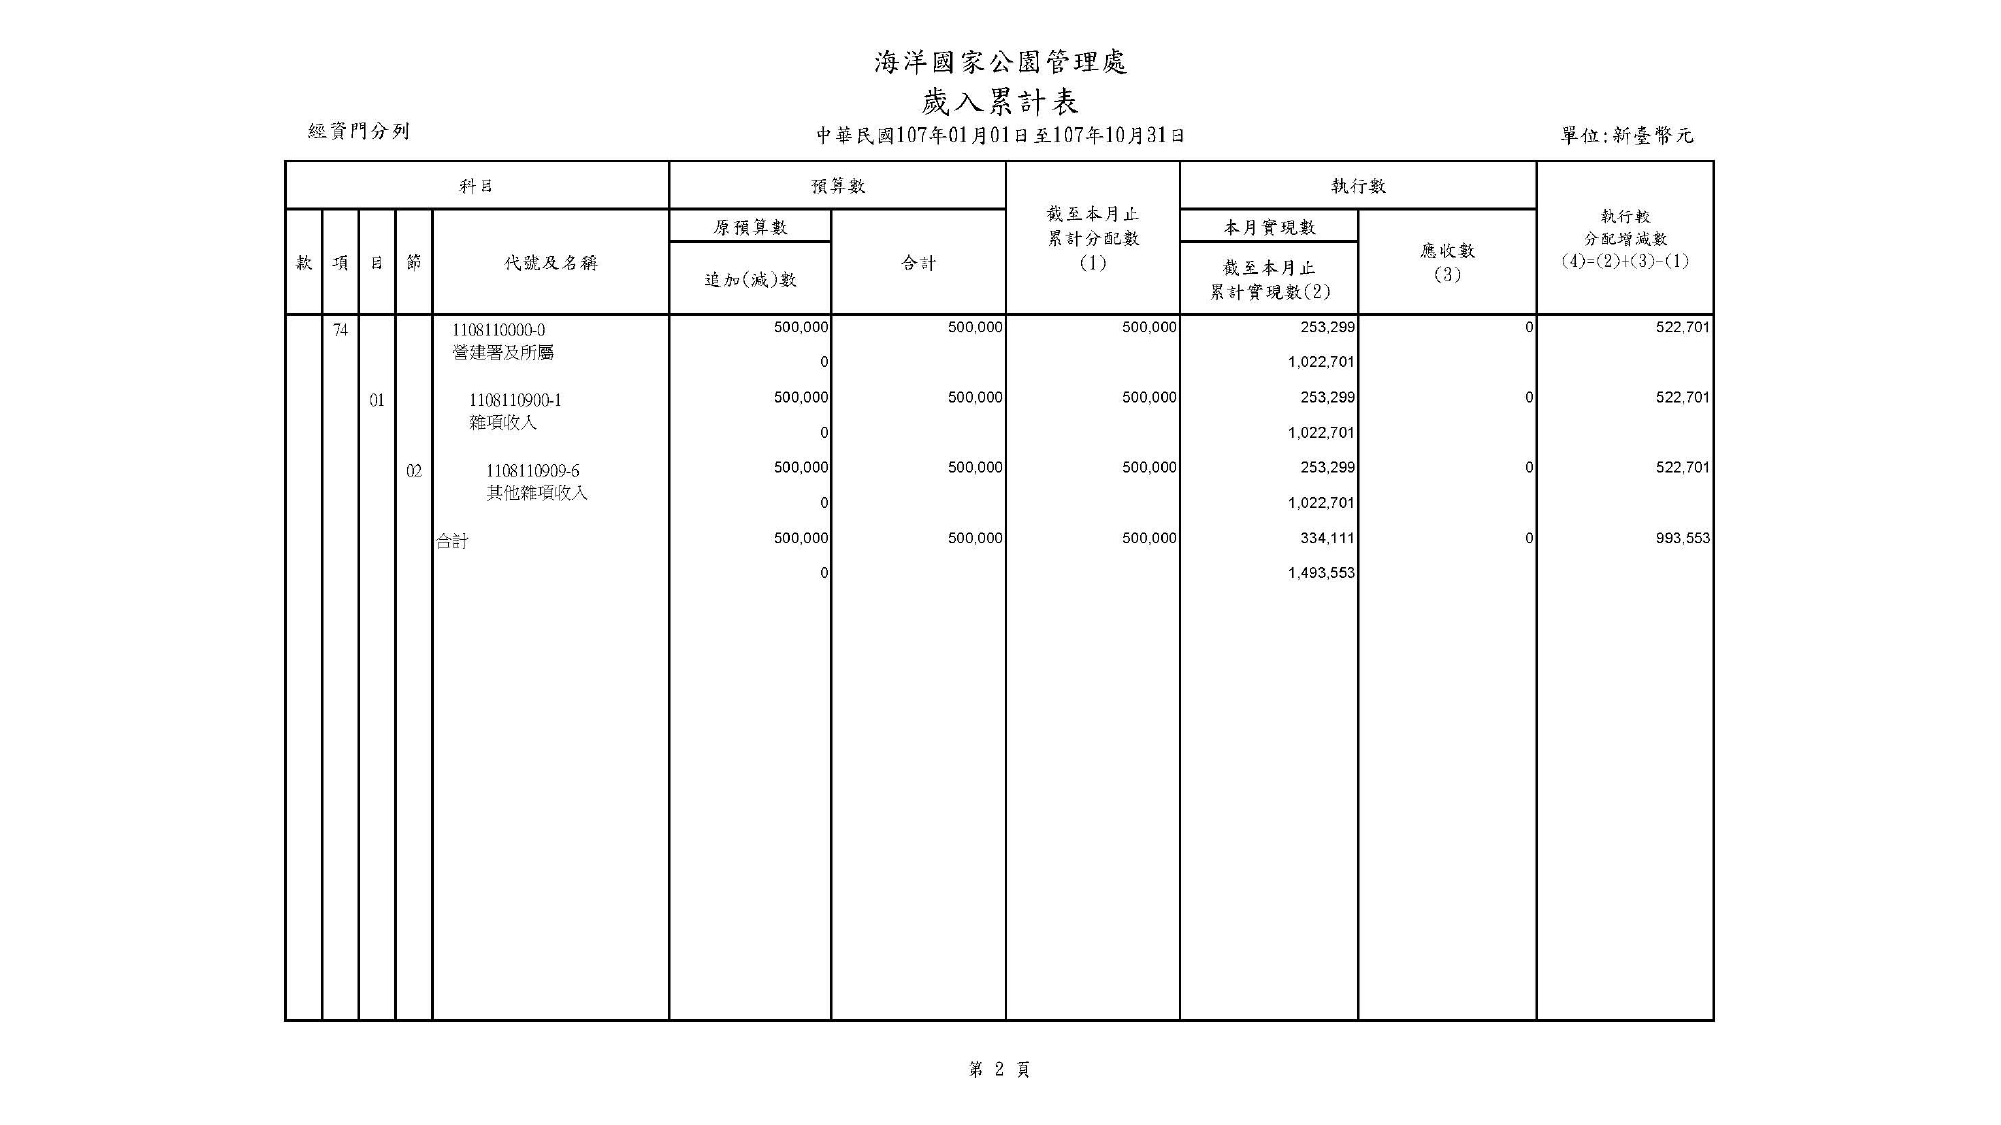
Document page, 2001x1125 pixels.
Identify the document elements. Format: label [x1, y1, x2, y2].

picture [204, 0, 1796, 1125]
